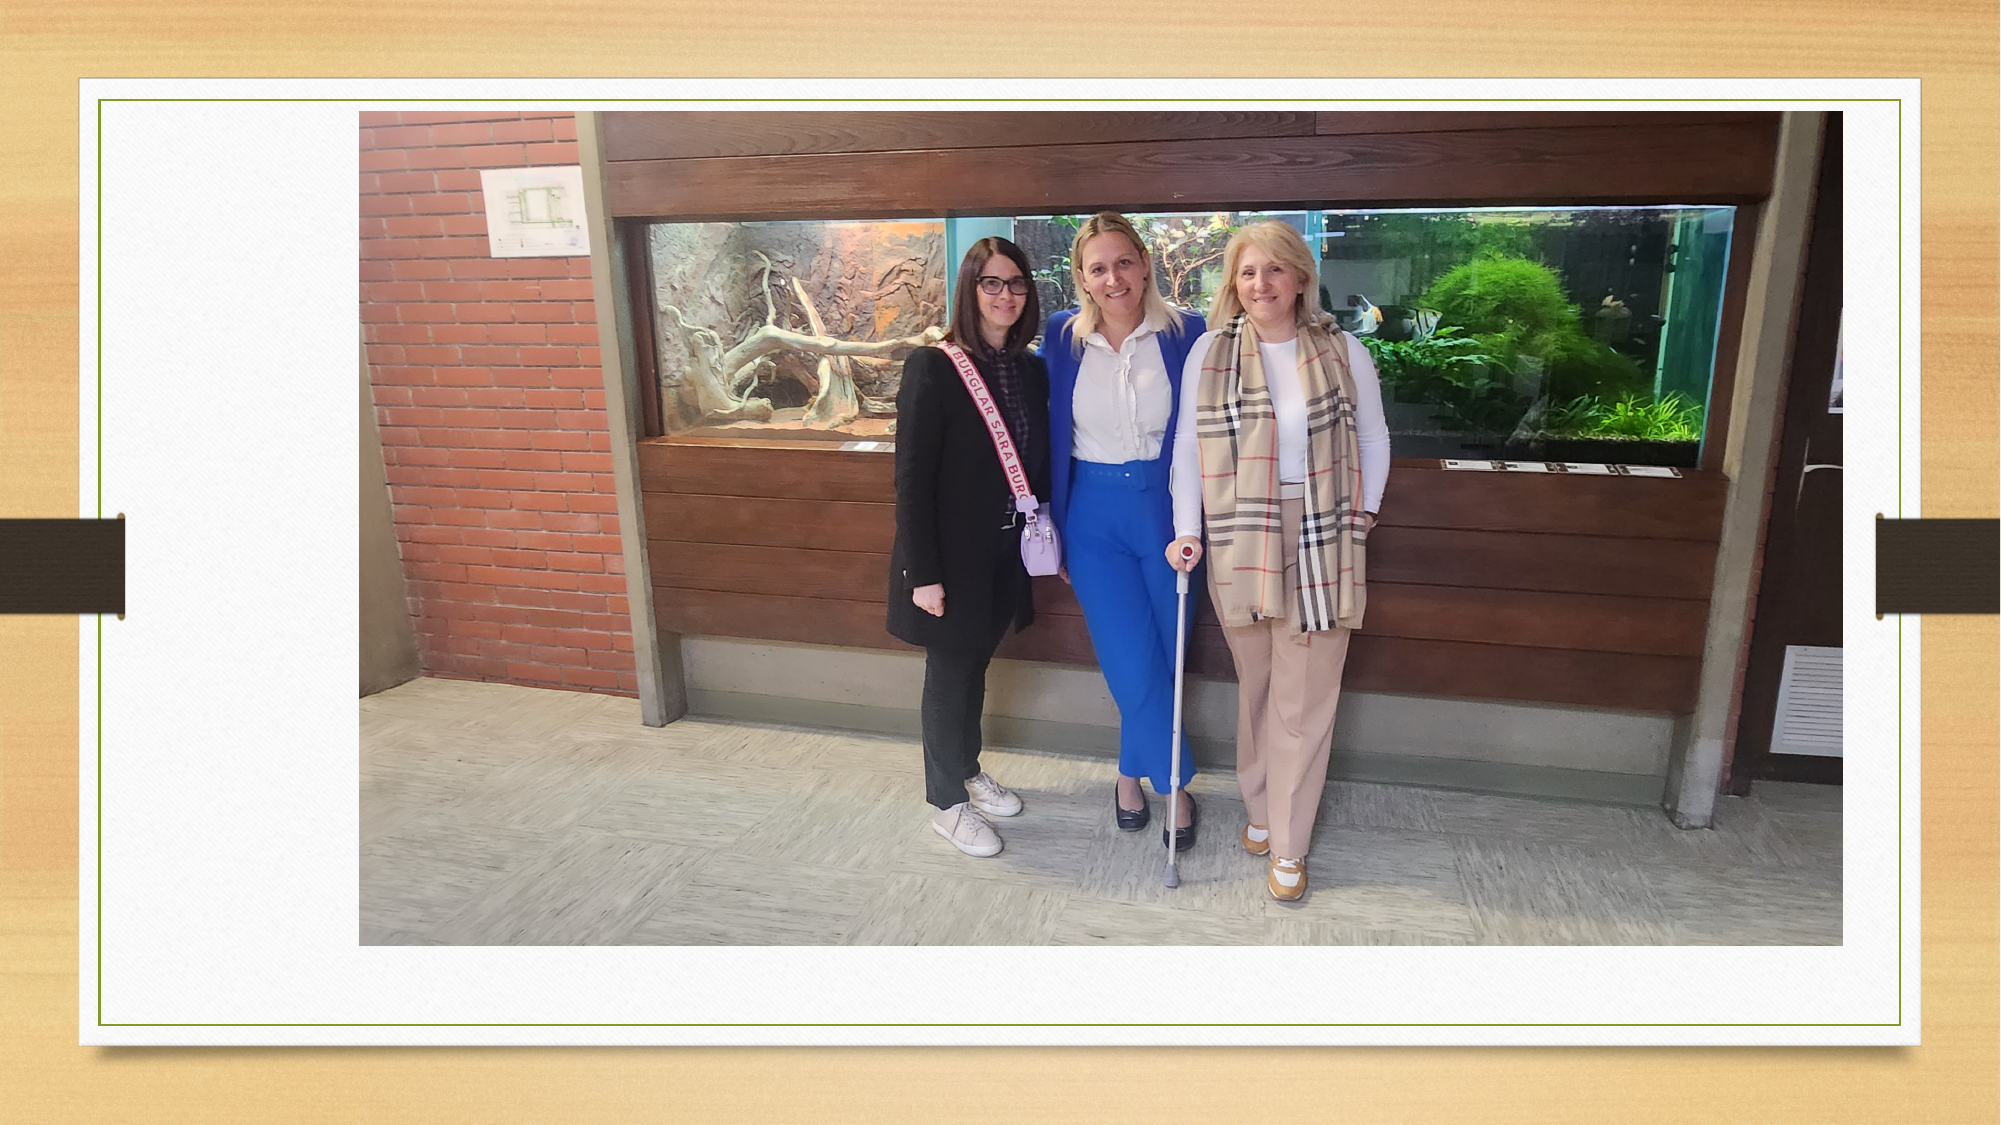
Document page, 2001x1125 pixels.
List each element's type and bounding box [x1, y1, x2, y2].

picture [358, 110, 1843, 946]
